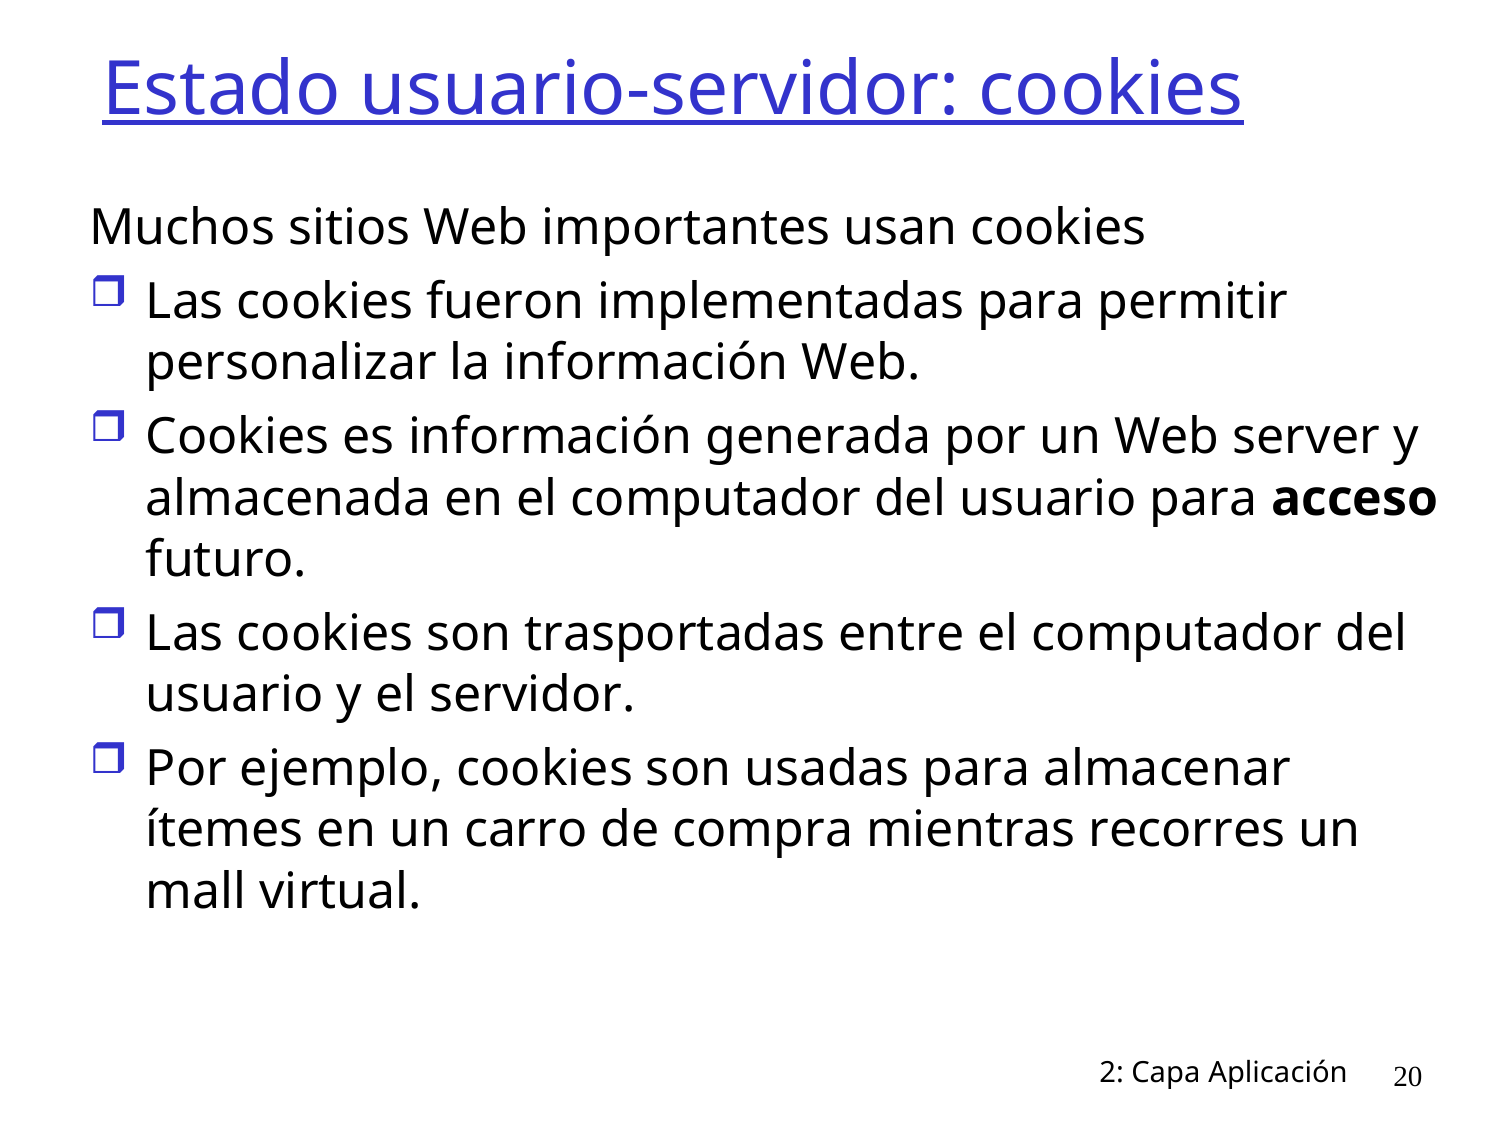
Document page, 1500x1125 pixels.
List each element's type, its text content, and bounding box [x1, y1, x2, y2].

title Estado usuario-servidor: cookies [87, 15, 1463, 158]
list Muchos sitios Web importantes usan cookies Las cookies fueron implementadas para permitir personalizar la información Web. Cookies es información generada por un Web server y almacenada en el computador del usuario para acceso futuro. Las cookies son trasportadas entre el computador del usuario y el servidor. Por ejemplo, cookies son usadas para almacenar ítemes en un carro de compra mientras recorres un mall virtual. [75, 187, 1463, 1066]
